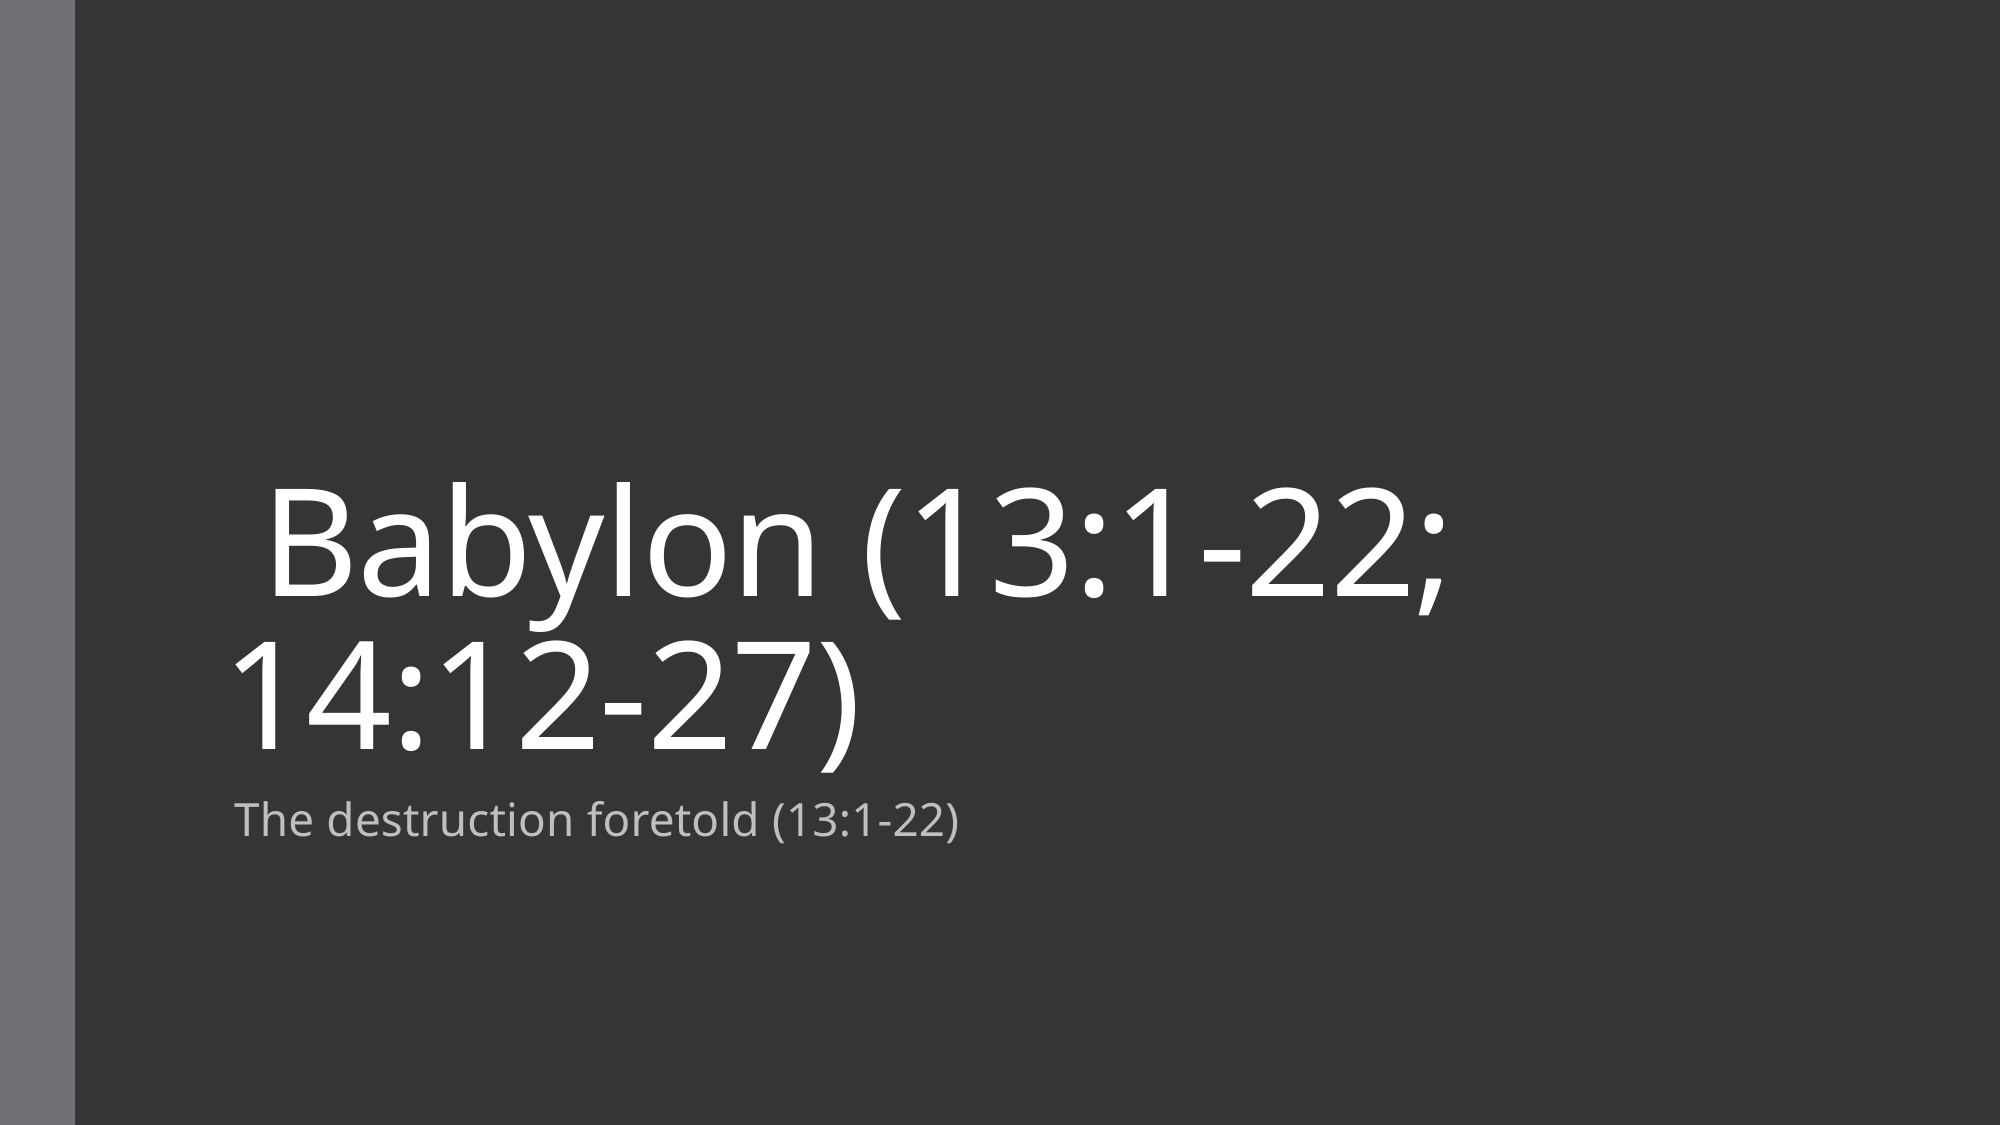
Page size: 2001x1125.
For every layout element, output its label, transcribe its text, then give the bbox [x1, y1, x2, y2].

title Babylon (13:1-22; 14:12-27) [206, 124, 1752, 787]
subtitle The destruction foretold (13:1-22) [206, 787, 1752, 1066]
